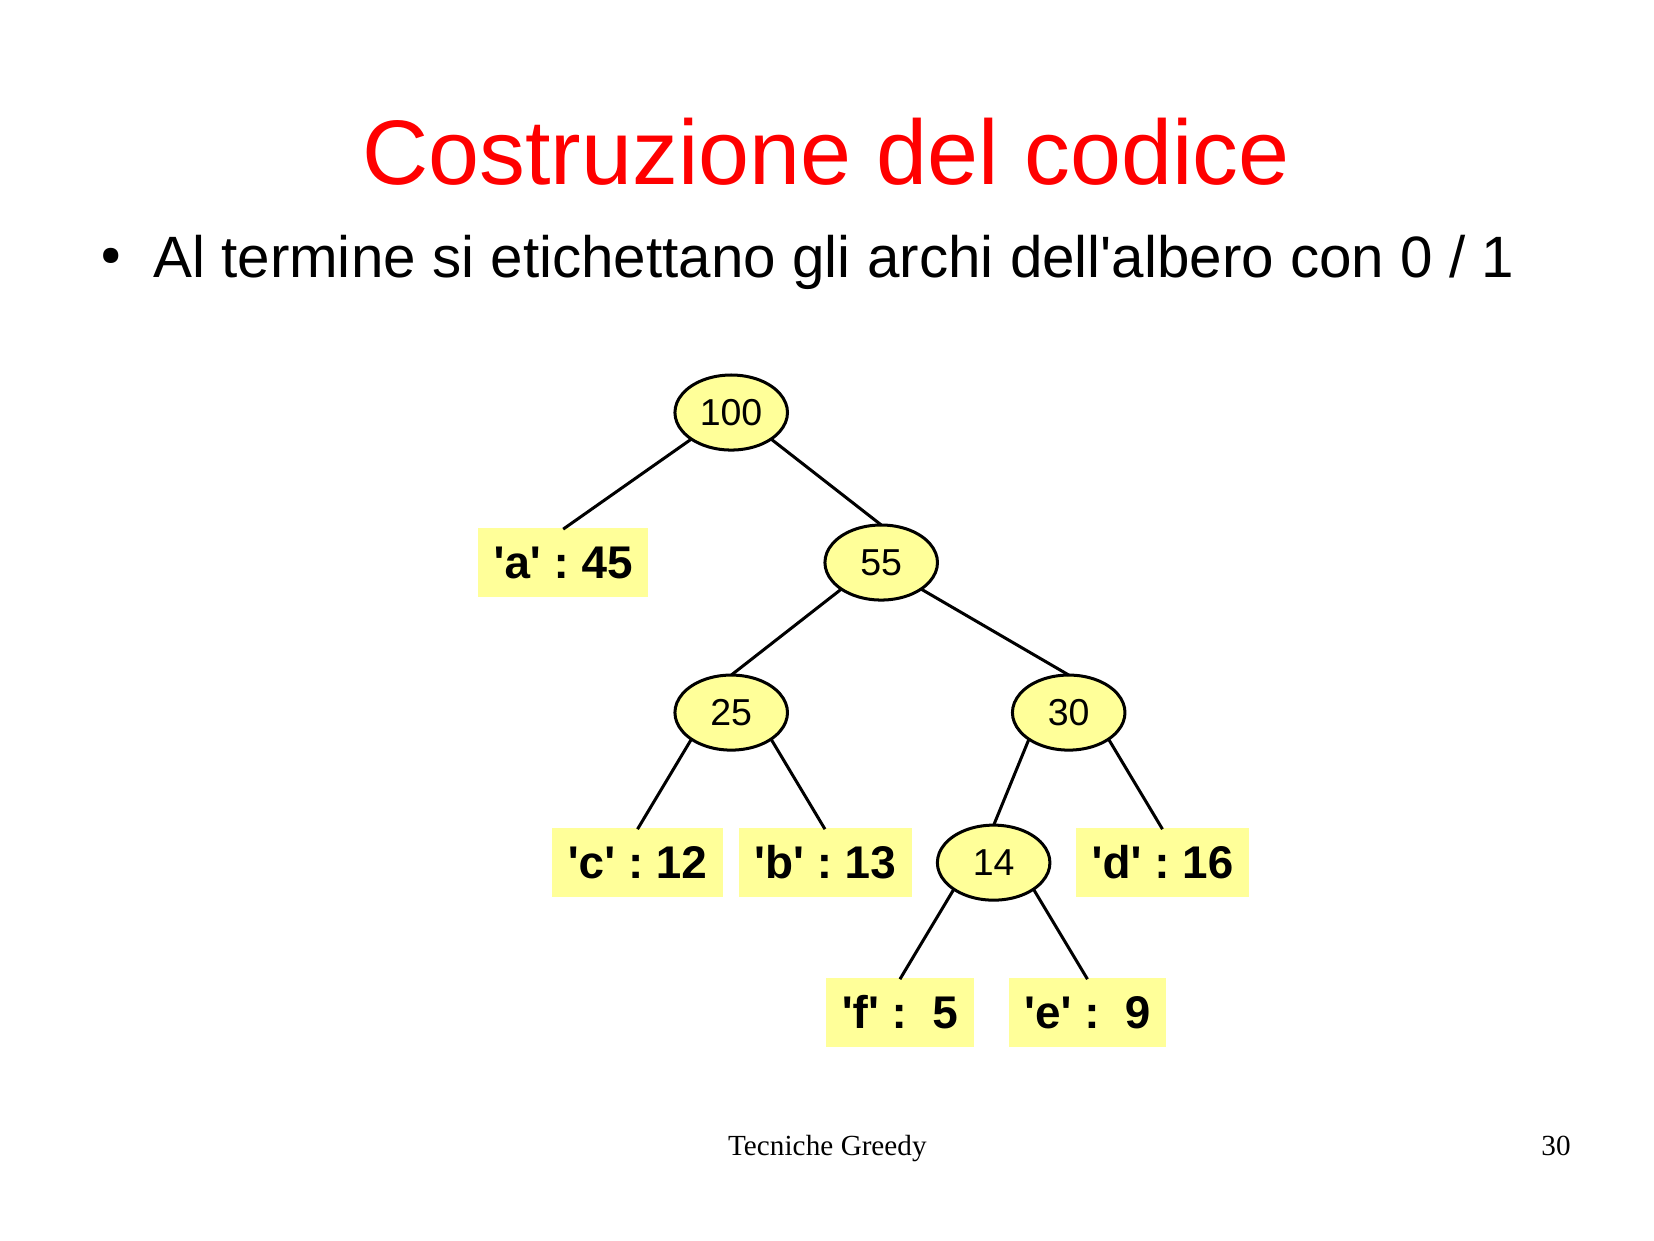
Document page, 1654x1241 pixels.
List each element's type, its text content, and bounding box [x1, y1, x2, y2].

text_box 55 [824, 525, 938, 601]
list Al termine si etichettano gli archi dell'albero con 0 / 1 [82, 225, 1571, 1094]
text_box 100 [674, 375, 788, 451]
text_box 30 [1012, 675, 1126, 751]
text_box 'd' : 16 [1076, 829, 1249, 896]
text_box 'e' : 9 [1009, 979, 1166, 1046]
text_box 'f' : 5 [826, 979, 973, 1046]
title Costruzione del codice [82, 49, 1571, 225]
text_box 25 [674, 675, 788, 751]
text_box 14 [937, 825, 1050, 901]
text_box 'b' : 13 [739, 829, 911, 896]
text_box 'c' : 12 [553, 829, 723, 896]
text_box 'a' : 45 [478, 529, 648, 596]
